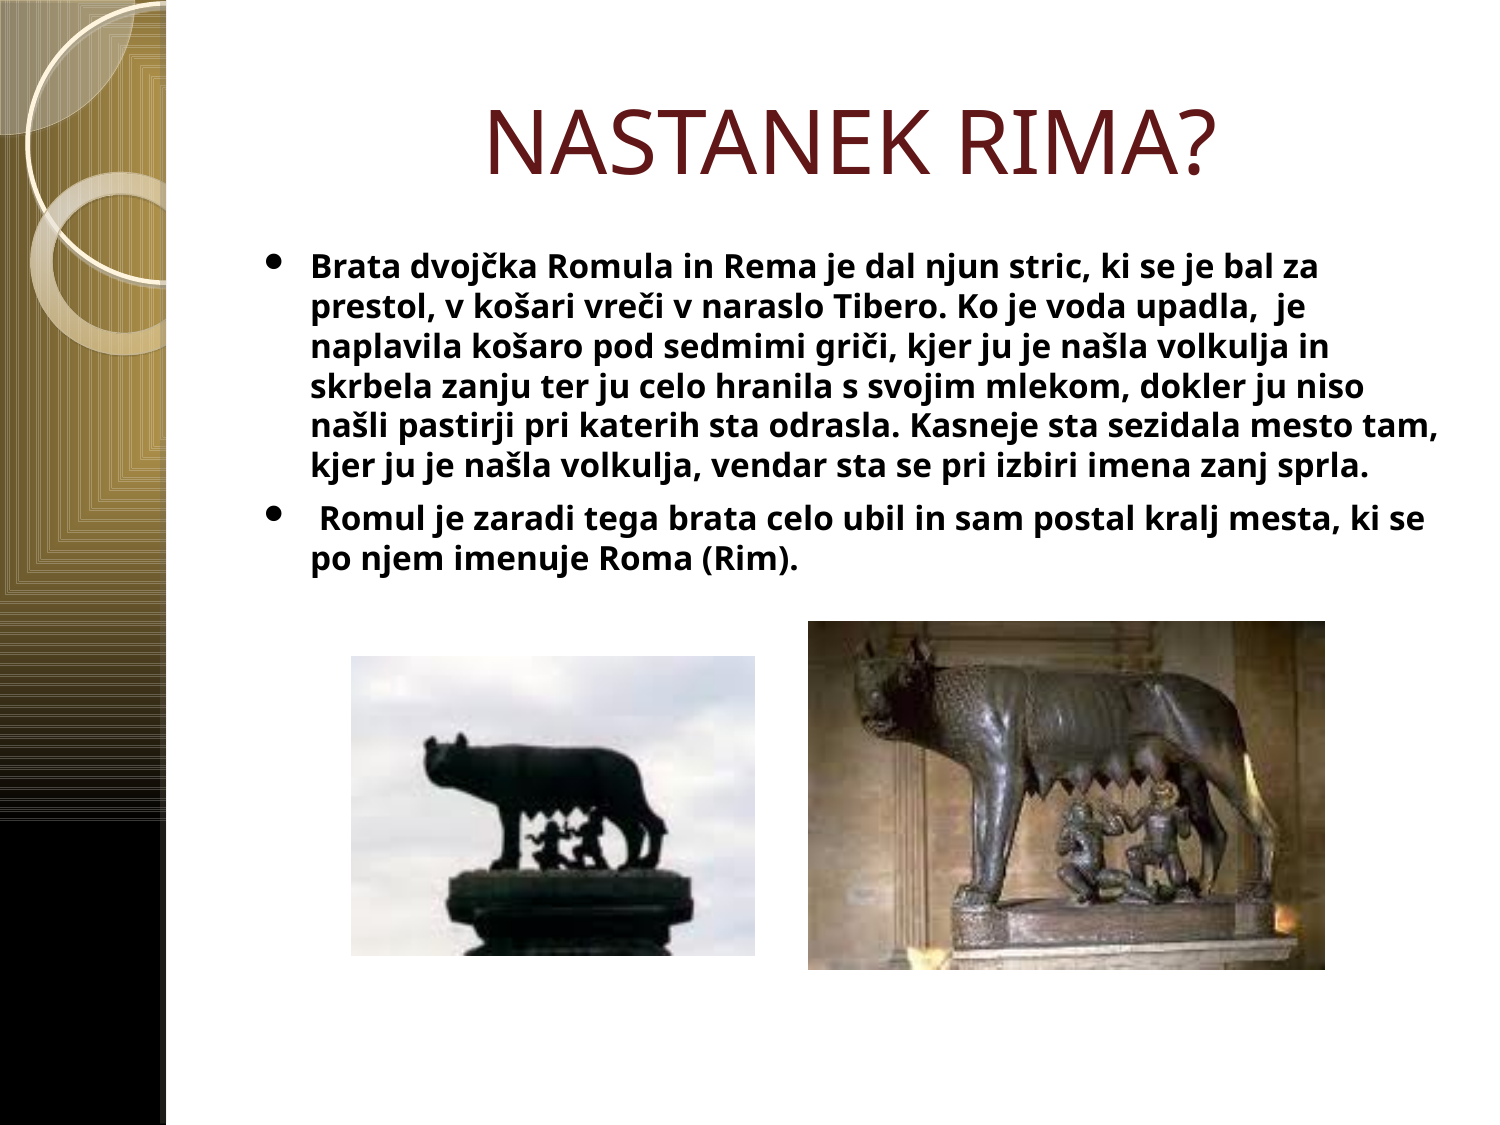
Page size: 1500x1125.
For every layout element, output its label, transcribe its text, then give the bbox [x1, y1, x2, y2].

title NASTANEK RIMA? [235, 45, 1466, 233]
picture [351, 656, 755, 956]
list Brata dvojčka Romula in Rema je dal njun stric, ki se je bal za prestol, v košari vreči v naraslo Tibero. Ko je voda upadla, je naplavila košaro pod sedmimi griči, kjer ju je našla volkulja in skrbela zanju ter ju celo hranila s svojim mlekom, dokler ju niso našli pastirji pri katerih sta odrasla. Kasneje sta sezidala mesto tam, kjer ju je našla volkulja, vendar sta se pri izbiri imena zanj sprla. Romul je zaradi tega brata celo ubil in sam postal kralj mesta, ki se po njem imenuje Roma (Rim). [235, 237, 1466, 1025]
picture [808, 621, 1325, 970]
